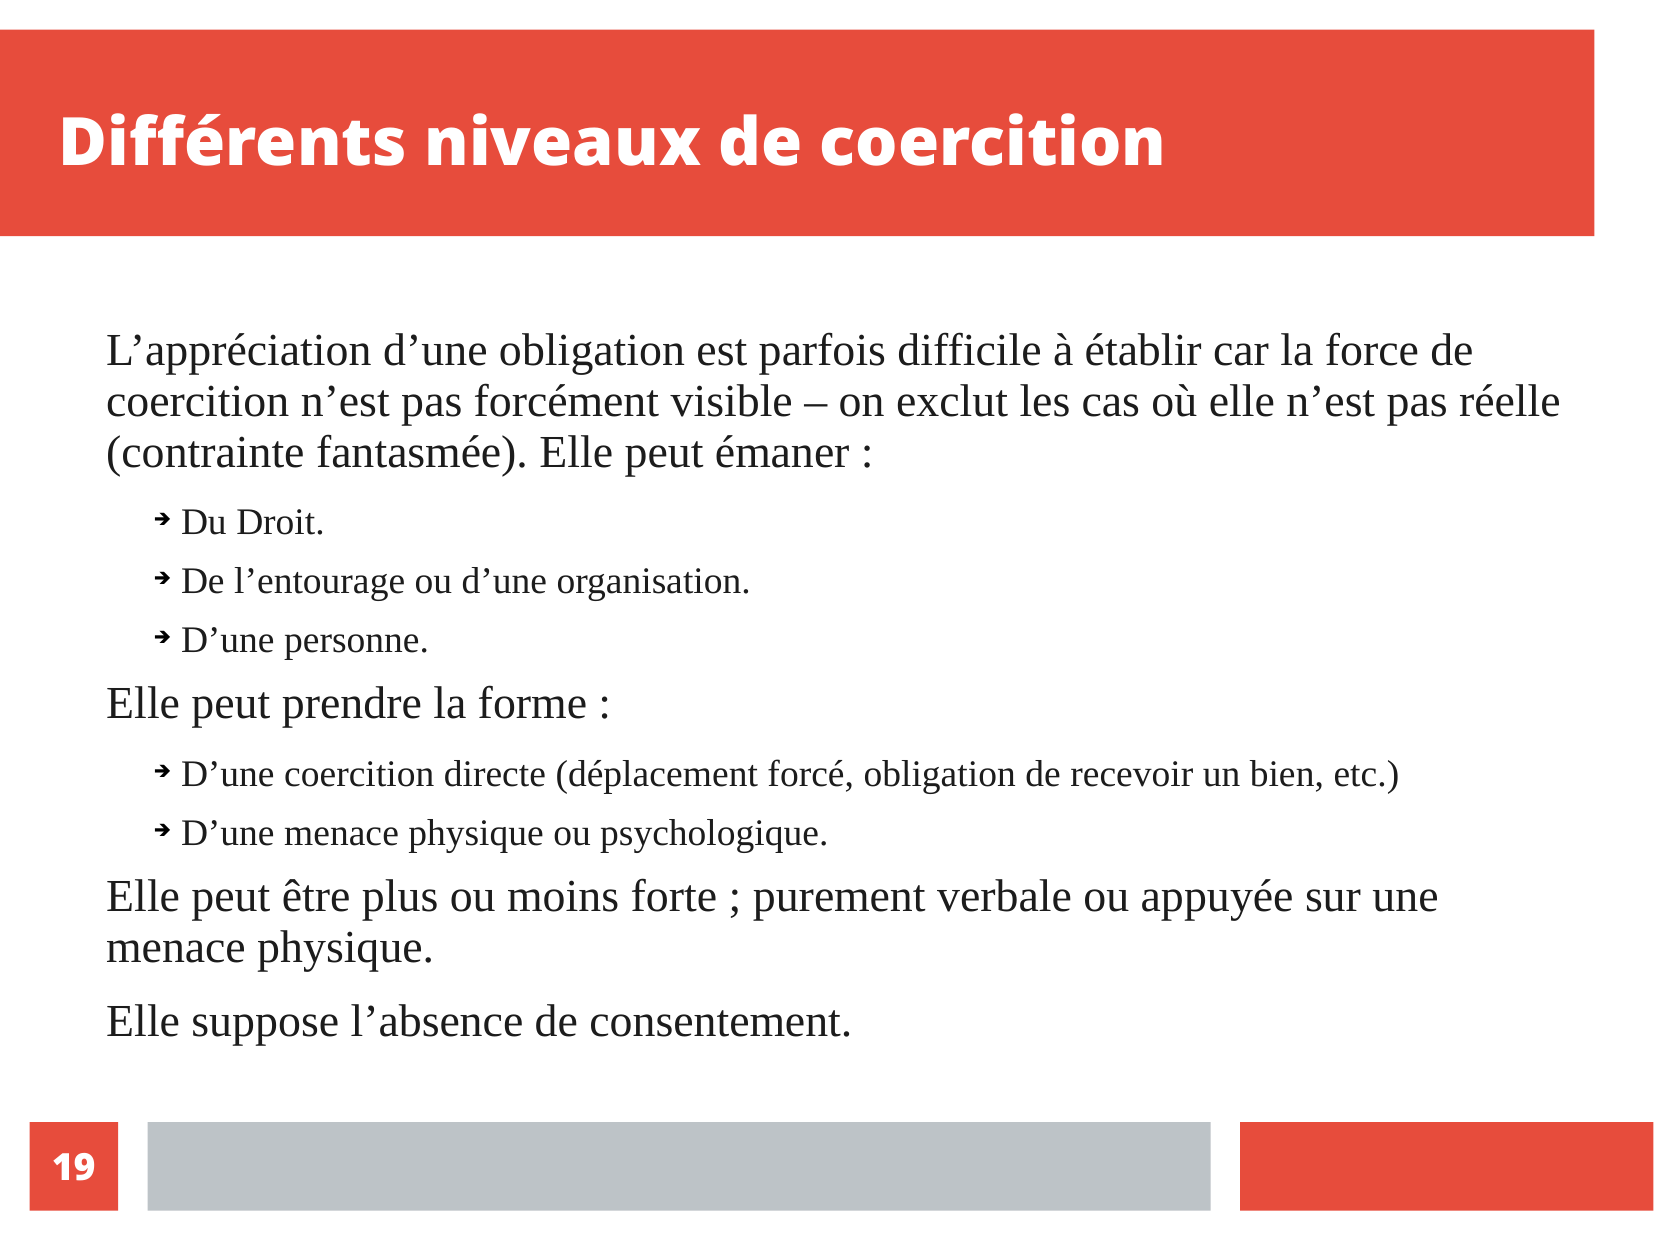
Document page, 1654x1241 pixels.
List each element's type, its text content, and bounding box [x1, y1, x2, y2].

title Différents niveaux de coercition [59, 94, 1595, 166]
list L’appréciation d’une obligation est parfois difficile à établir car la force de coercition n’est pas forcément visible – on exclut les cas où elle n’est pas réelle (contrainte fantasmée). Elle peut émaner : Du Droit. De l’entourage ou d’une organisation. D’une personne. Elle peut prendre la forme : D’une coercition directe (déplacement forcé, obligation de recevoir un bien, etc.) D’une menace physique ou psychologique. Elle peut être plus ou moins forte ; purement verbale ou appuyée sur une menace physique. Elle suppose l’absence de consentement. [59, 324, 1565, 1093]
